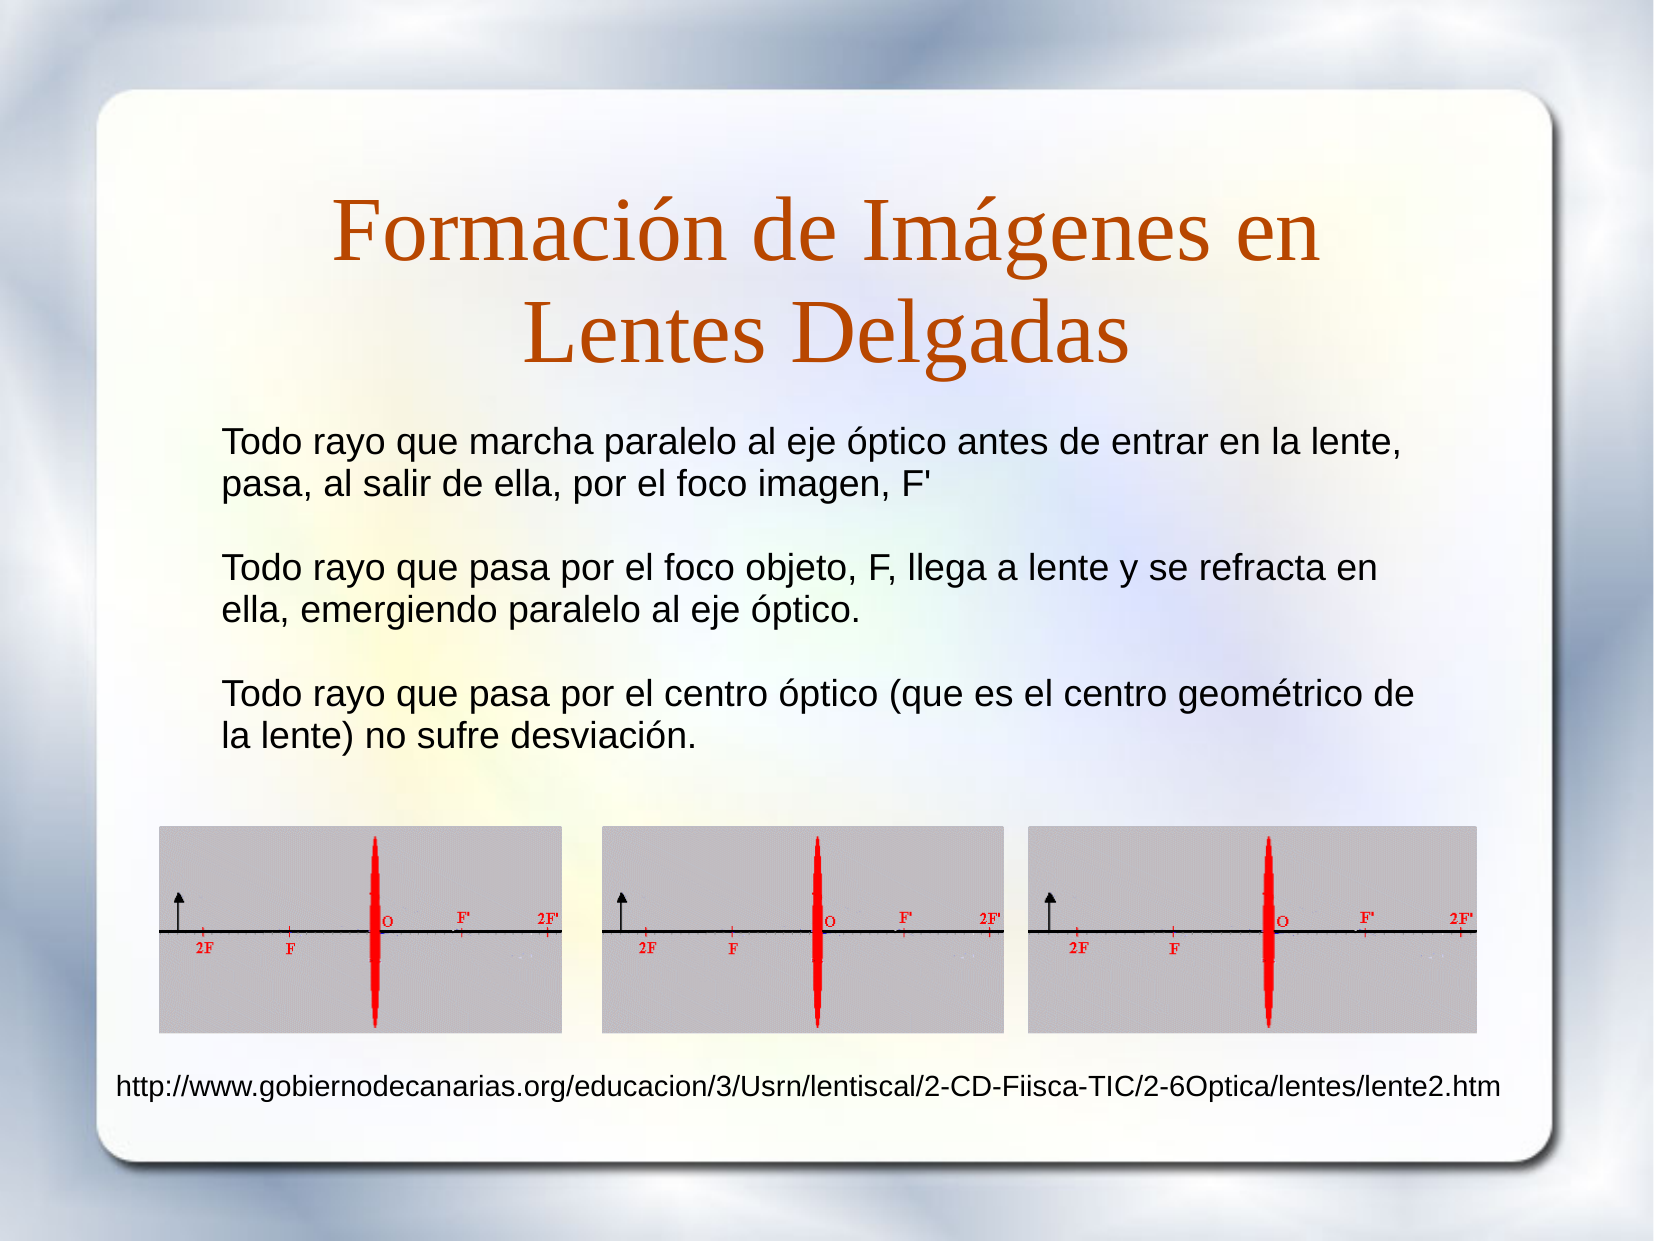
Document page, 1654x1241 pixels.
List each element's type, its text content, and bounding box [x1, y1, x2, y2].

title Formación de Imágenes en Lentes Delgadas [121, 177, 1534, 384]
text_box Todo rayo que marcha paralelo al eje óptico antes de entrar en la lente, pasa, al salir de ella, por el foco imagen, F' Todo rayo que pasa por el foco objeto, F, llega a lente y se refracta en ella, emergiendo paralelo al eje óptico. Todo rayo que pasa por el centro óptico (que es el centro geométrico de la lente) no sufre desviación. [206, 413, 1447, 765]
picture [0, 0, 1654, 1241]
text_box http://www.gobiernodecanarias.org/educacion/3/Usrn/lentiscal/2-CD-Fiisca-TIC/2-6Optica/lentes/lente2.htm [100, 1062, 1536, 1111]
